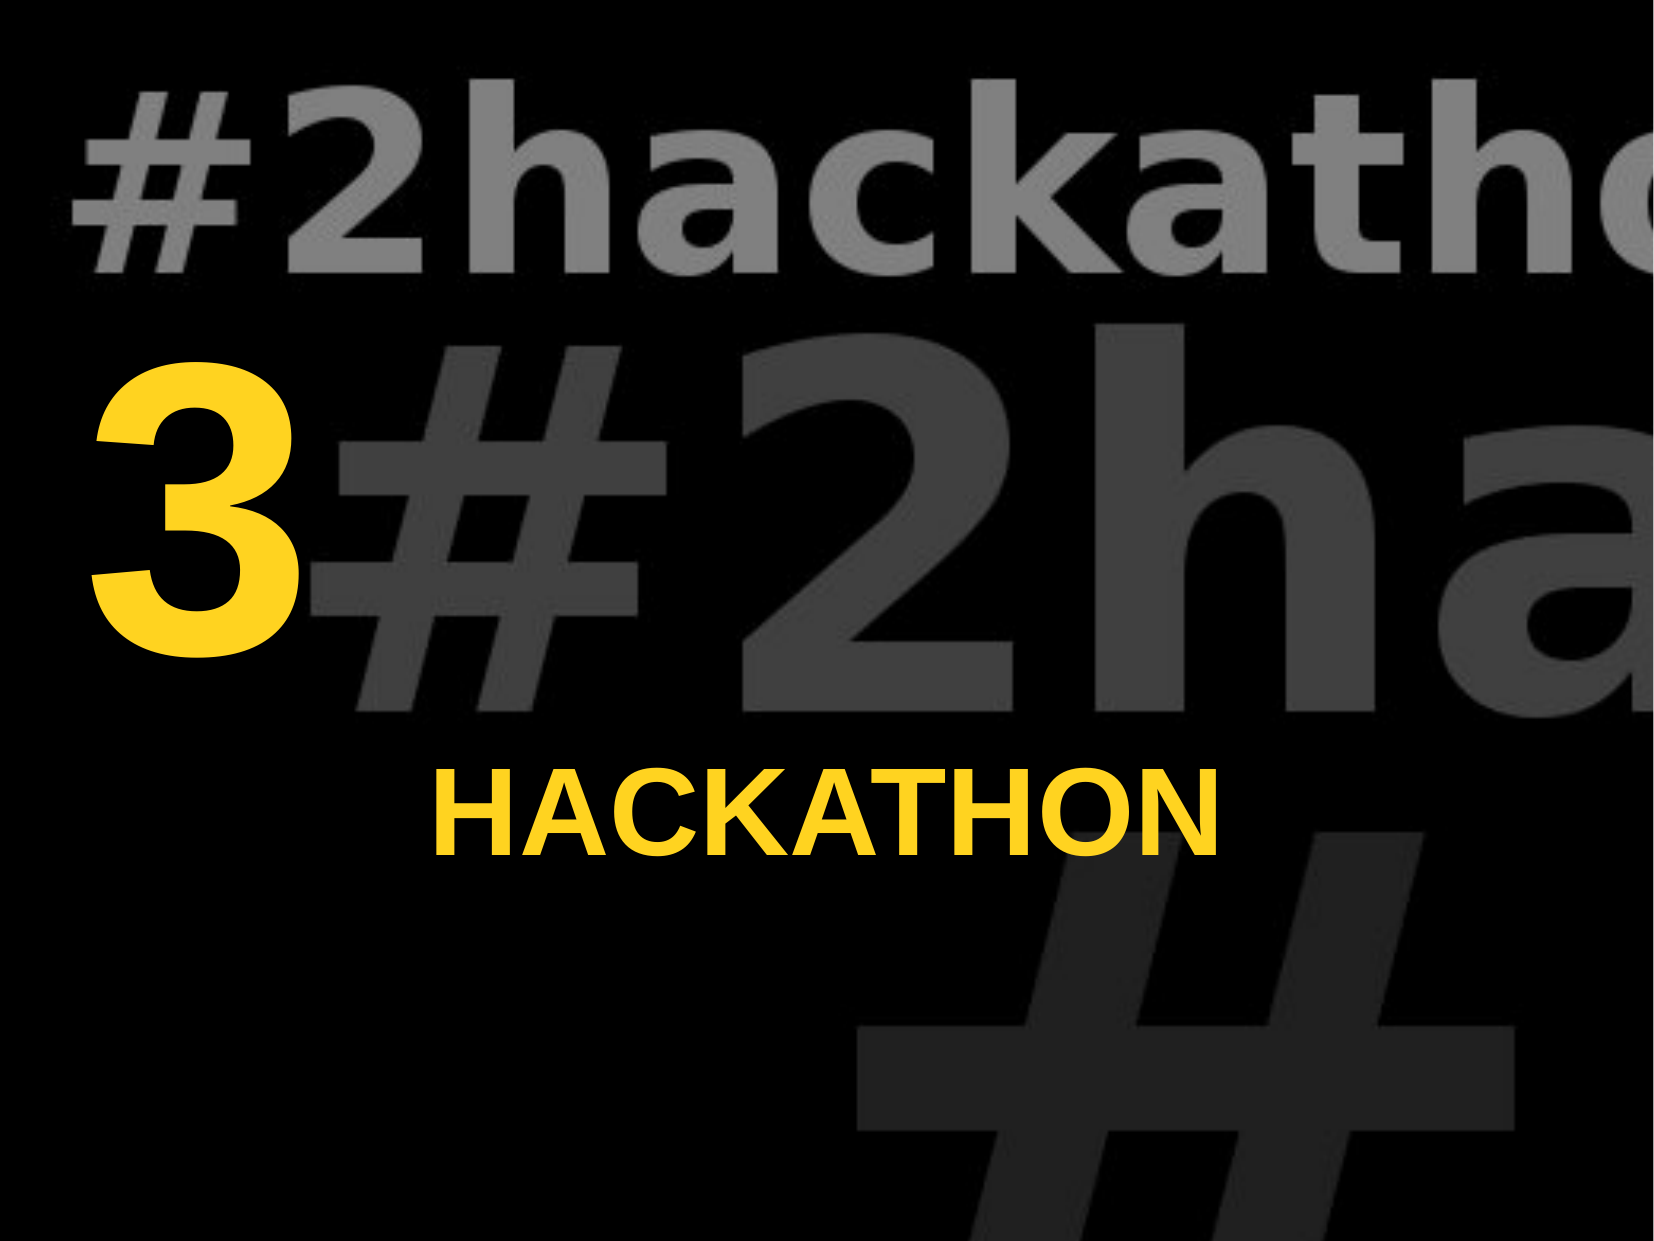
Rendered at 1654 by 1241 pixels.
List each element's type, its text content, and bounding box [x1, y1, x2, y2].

picture [0, 0, 1654, 1241]
subtitle 3 HACKATHON [82, 49, 1571, 1109]
